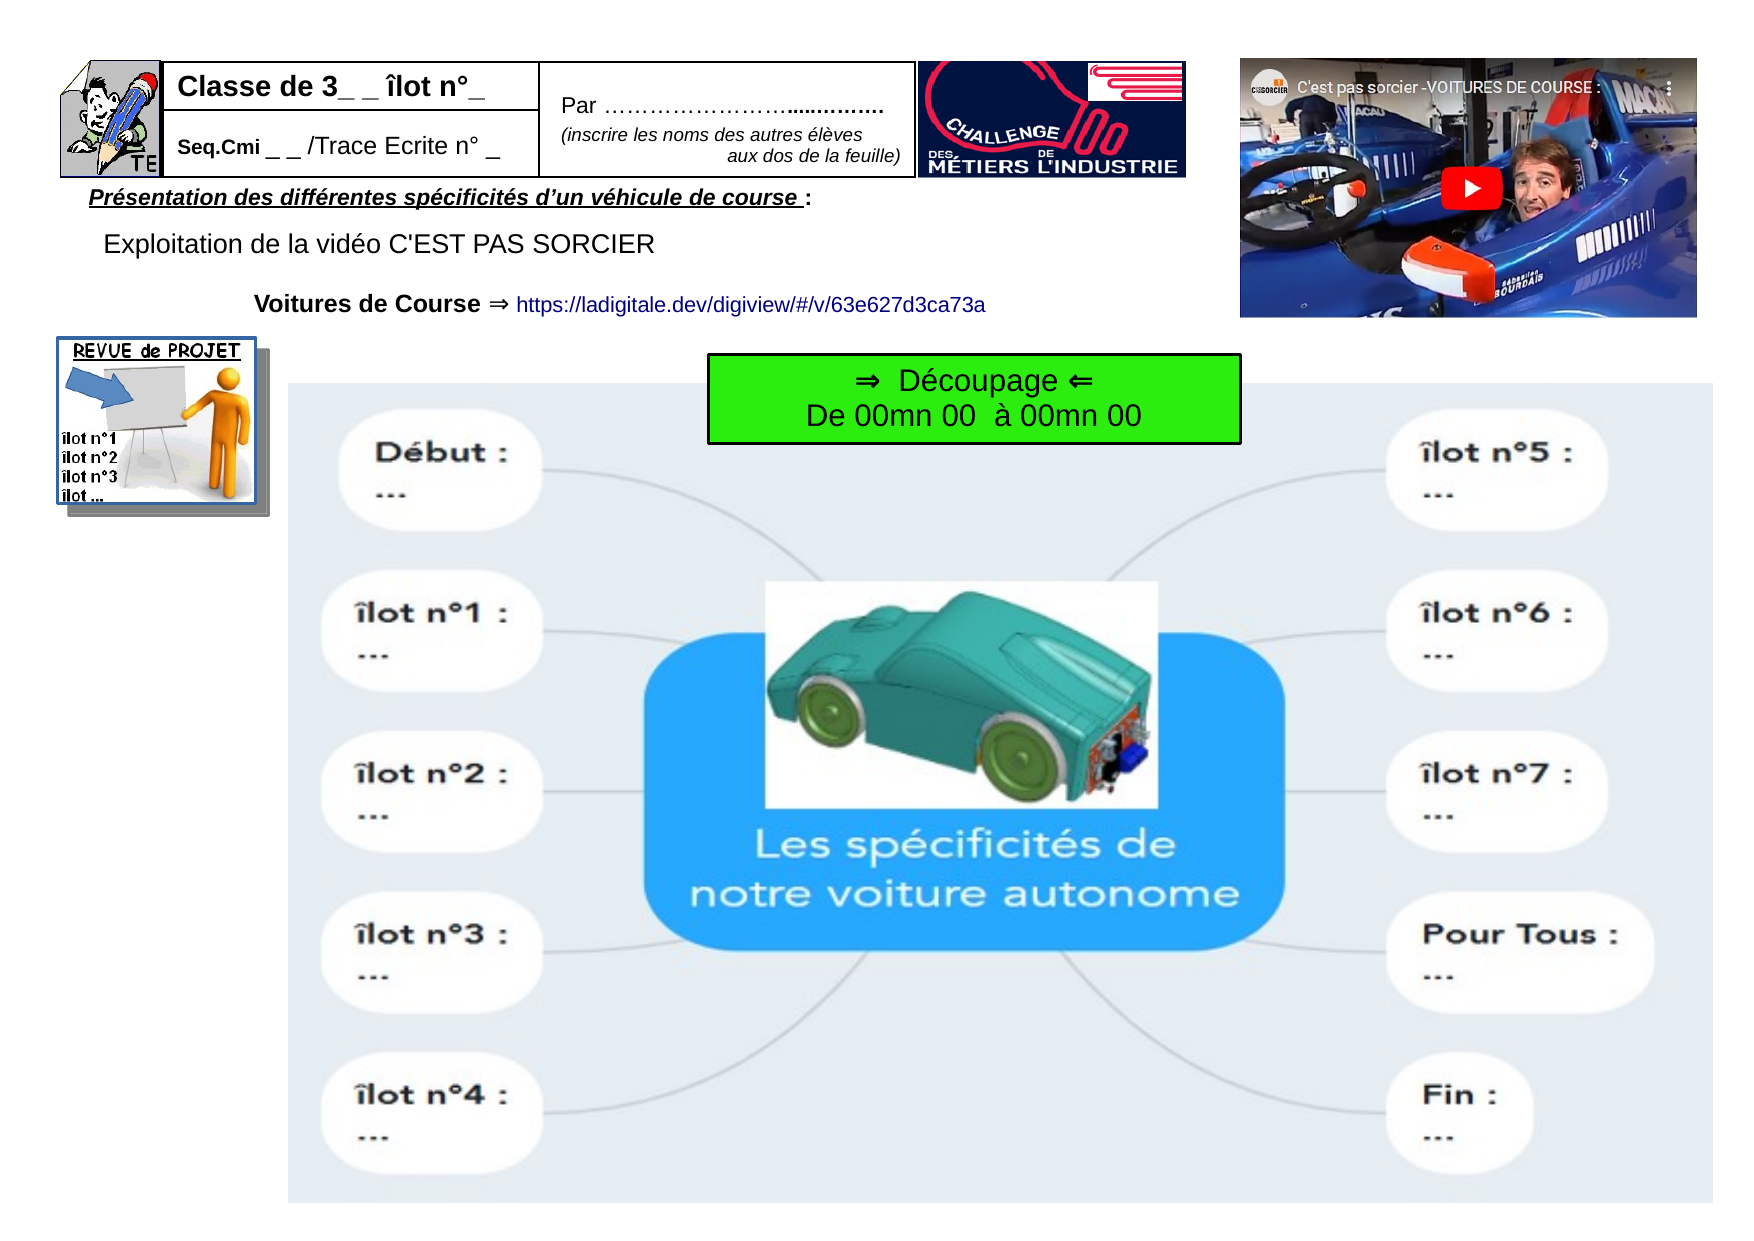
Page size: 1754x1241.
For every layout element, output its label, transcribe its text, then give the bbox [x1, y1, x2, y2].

text_box Exploitation de la vidéo C'EST PAS SORCIER Voitures de Course ⇒ https://ladigitale.dev/digiview/#/v/63e627d3ca73a [88, 221, 1152, 325]
table_cell Seq.Cmi _ _ /Trace Ecrite n° _ [164, 111, 538, 176]
picture [915, 59, 1188, 178]
table_header [540, 63, 914, 176]
picture [288, 383, 1713, 1203]
picture [59, 339, 255, 502]
text_box ⇒ Découpage ⇐ De 00mn 00 à 00mn 00 [708, 354, 1241, 444]
table_header Classe de 3_ _ îlot n°_ [164, 63, 538, 109]
picture [57, 58, 163, 178]
picture [1240, 58, 1697, 318]
text_box Par …………………….....………. (inscrire les noms des autres élèves aux dos de la feuille) [546, 85, 916, 175]
text_box Présentation des différentes spécificités d’un véhicule de course : [73, 177, 1167, 218]
